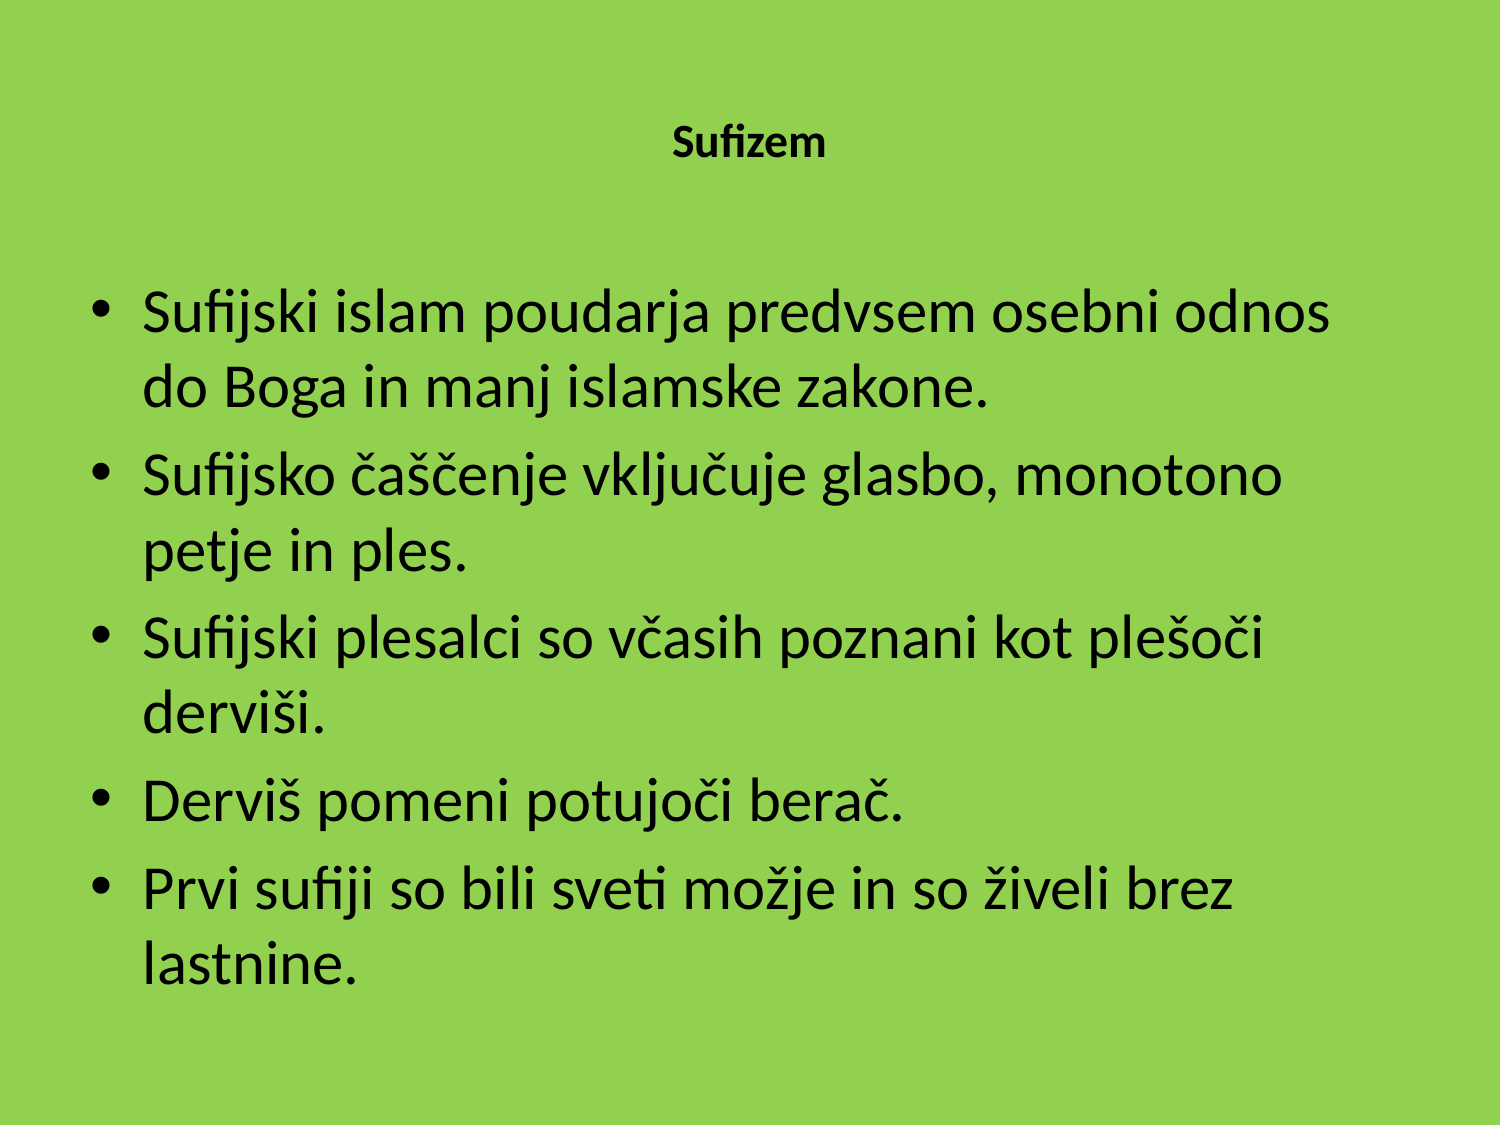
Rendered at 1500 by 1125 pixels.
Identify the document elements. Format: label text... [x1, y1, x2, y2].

title Sufizem [75, 45, 1425, 233]
list Sufijski islam poudarja predvsem osebni odnos do Boga in manj islamske zakone. Sufijsko čaščenje vključuje glasbo, monotono petje in ples. Sufijski plesalci so včasih poznani kot plešoči derviši. Derviš pomeni potujoči berač. Prvi sufiji so bili sveti možje in so živeli brez lastnine. [75, 262, 1425, 1005]
